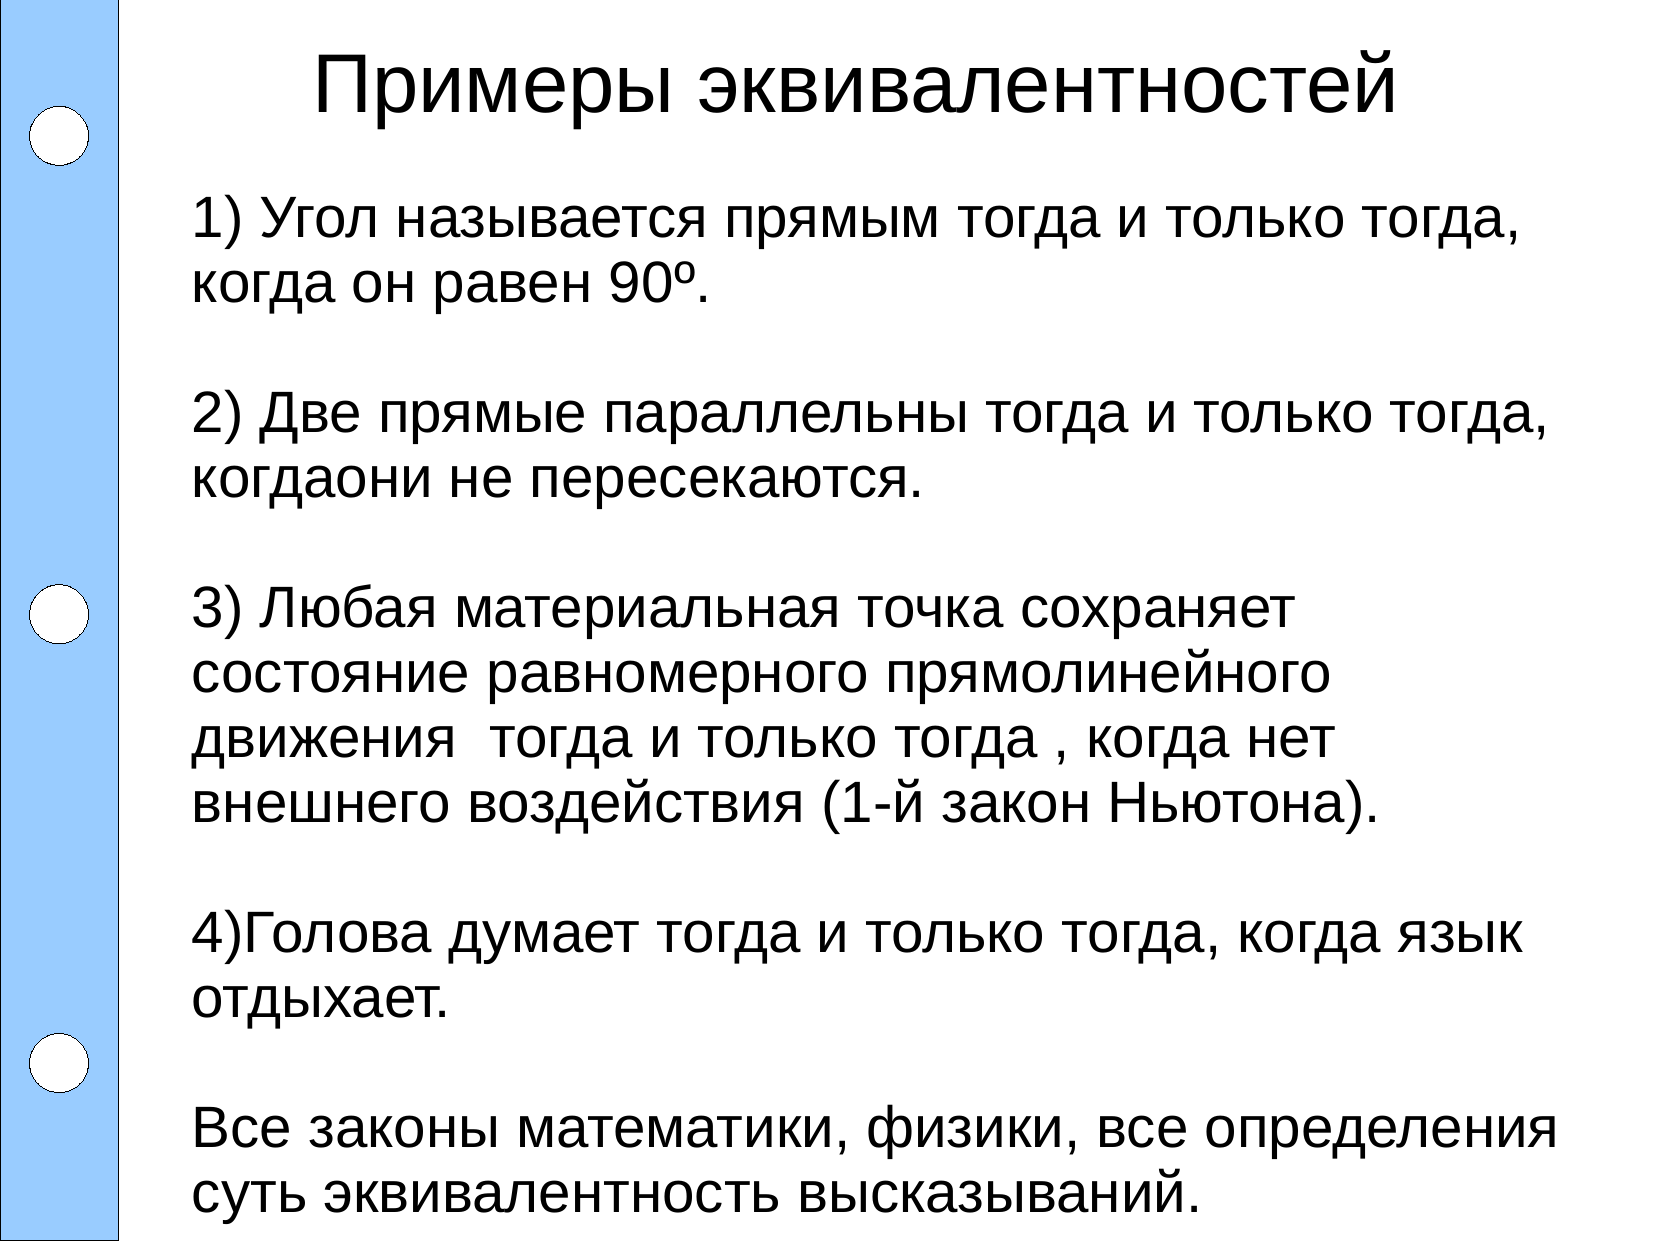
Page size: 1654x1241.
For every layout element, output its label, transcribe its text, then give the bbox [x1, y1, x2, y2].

text_box 1) Угол называется прямым тогда и только тогда, когда он равен 90º. 2) Две прямые параллельны тогда и только тогда, когдаони не пересекаются. 3) Любая материальная точка сохраняет состояние равномерного прямолинейного движения тогда и только тогда , когда нет внешнего воздействия (1-й закон Ньютона). 4)Голова думает тогда и только тогда, когда язык отдыхает. Все законы математики, физики, все определения суть эквивалентность высказываний. [177, 177, 1595, 1229]
text_box [0, 0, 119, 1241]
text_box Примеры эквивалентностей [236, 29, 1477, 138]
